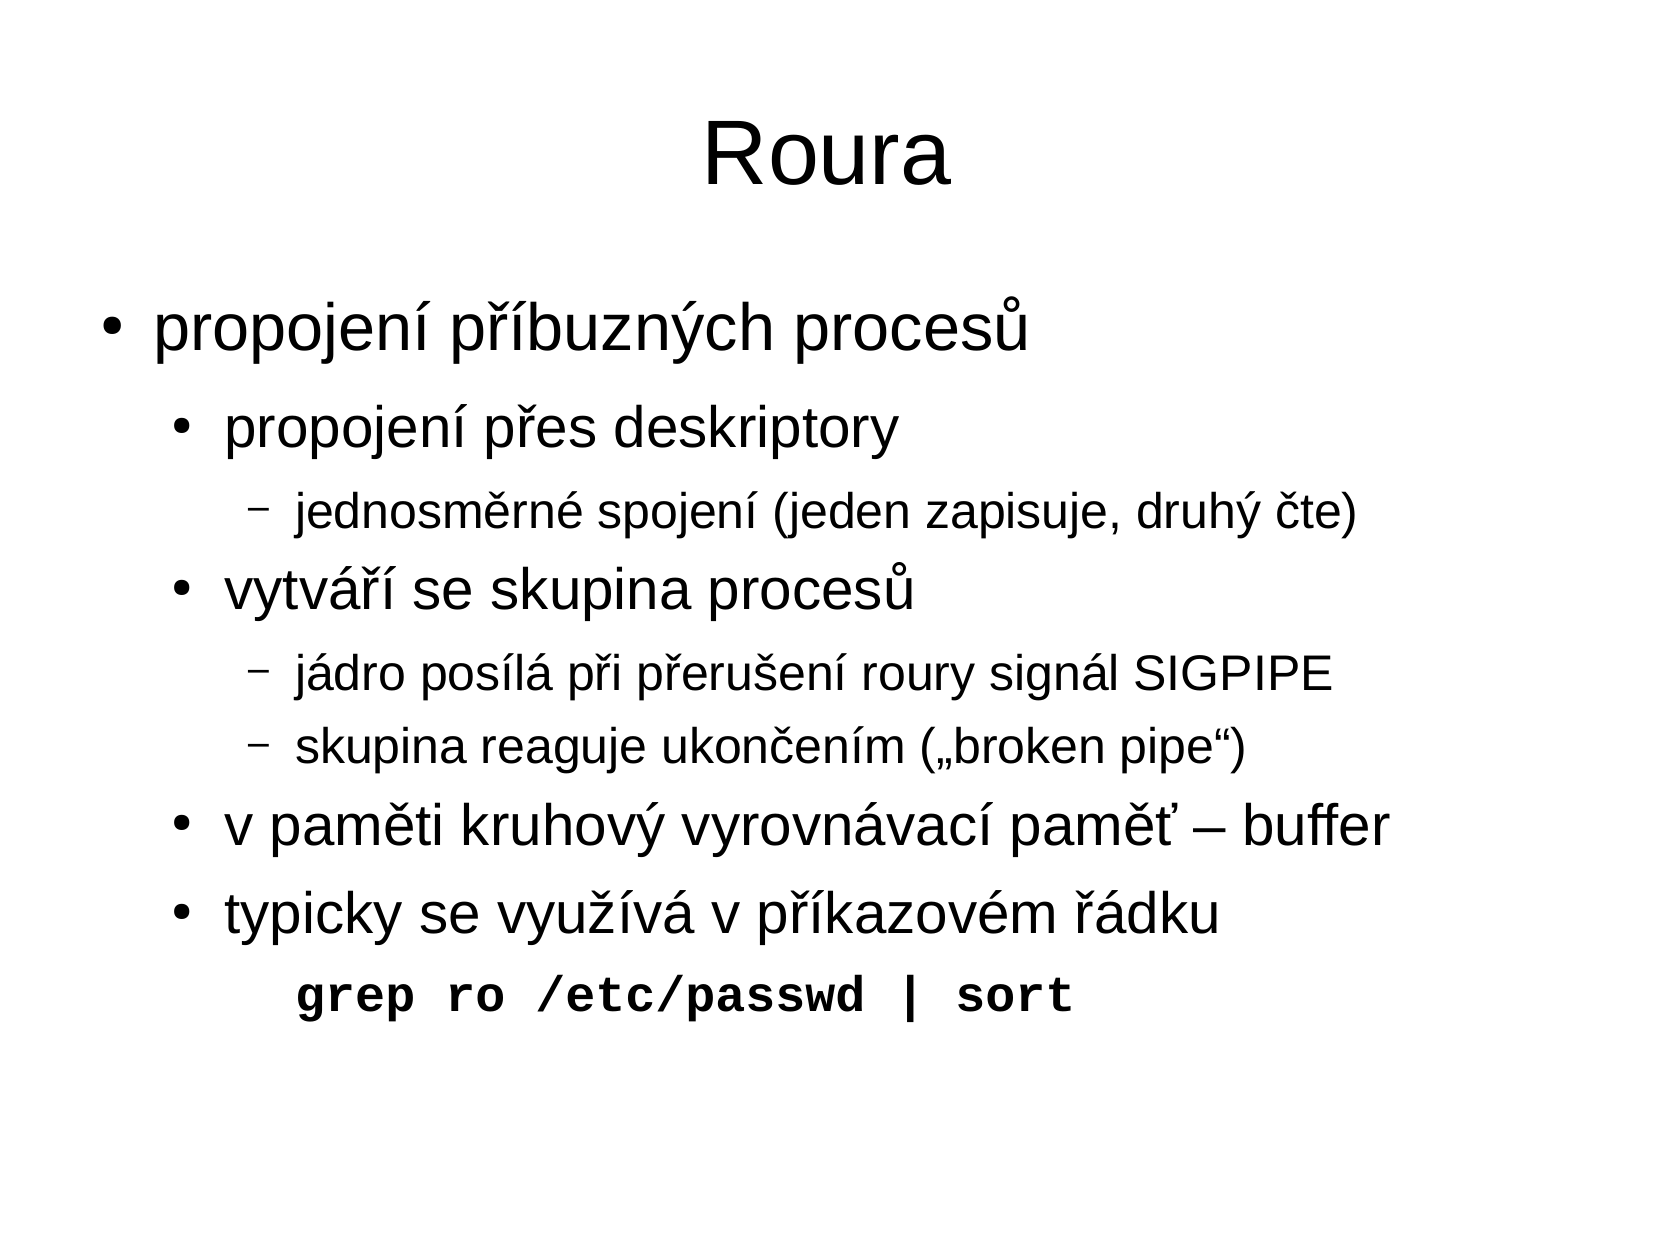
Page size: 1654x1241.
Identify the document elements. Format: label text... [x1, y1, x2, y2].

list propojení příbuzných procesů propojení přes deskriptory jednosměrné spojení (jeden zapisuje, druhý čte) vytváří se skupina procesů jádro posílá při přerušení roury signál SIGPIPE skupina reaguje ukončením („broken pipe“) v paměti kruhový vyrovnávací paměť – buffer typicky se využívá v příkazovém řádku grep ro /etc/passwd | sort [82, 290, 1571, 1094]
title Roura [82, 56, 1571, 250]
